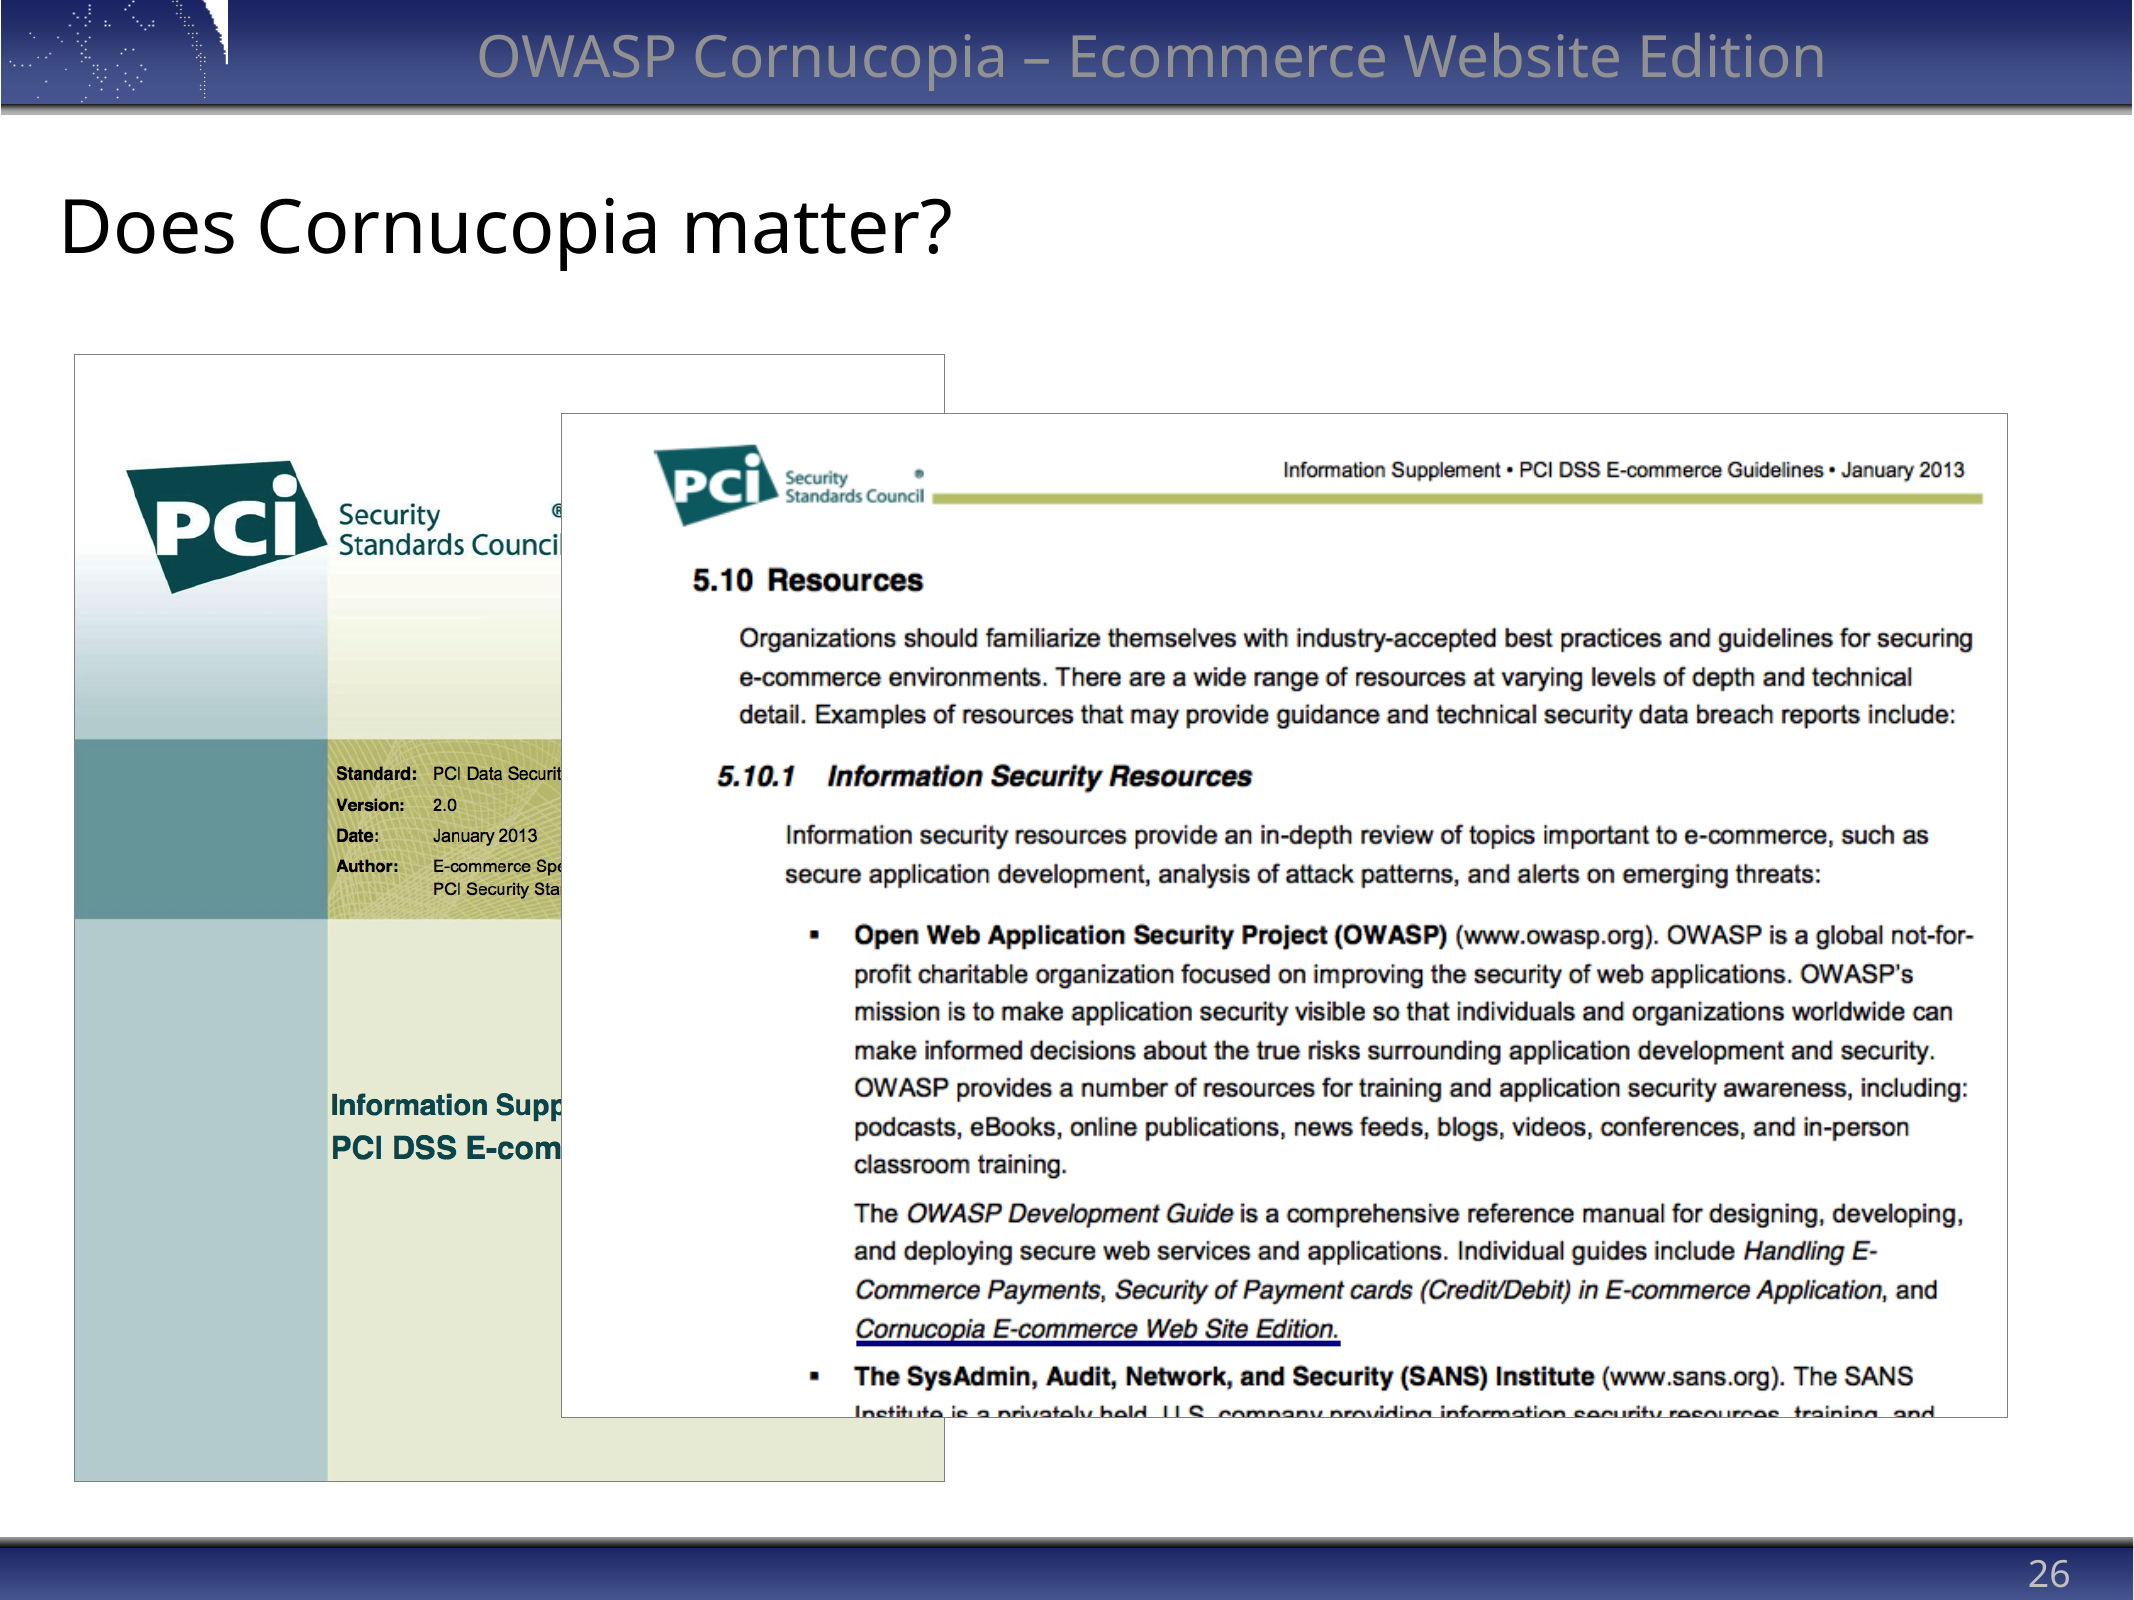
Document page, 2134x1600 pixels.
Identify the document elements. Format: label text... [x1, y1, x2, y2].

text_box [856, 1340, 1341, 1347]
title Does Cornucopia matter? [58, 124, 2126, 325]
picture [74, 354, 2008, 1482]
